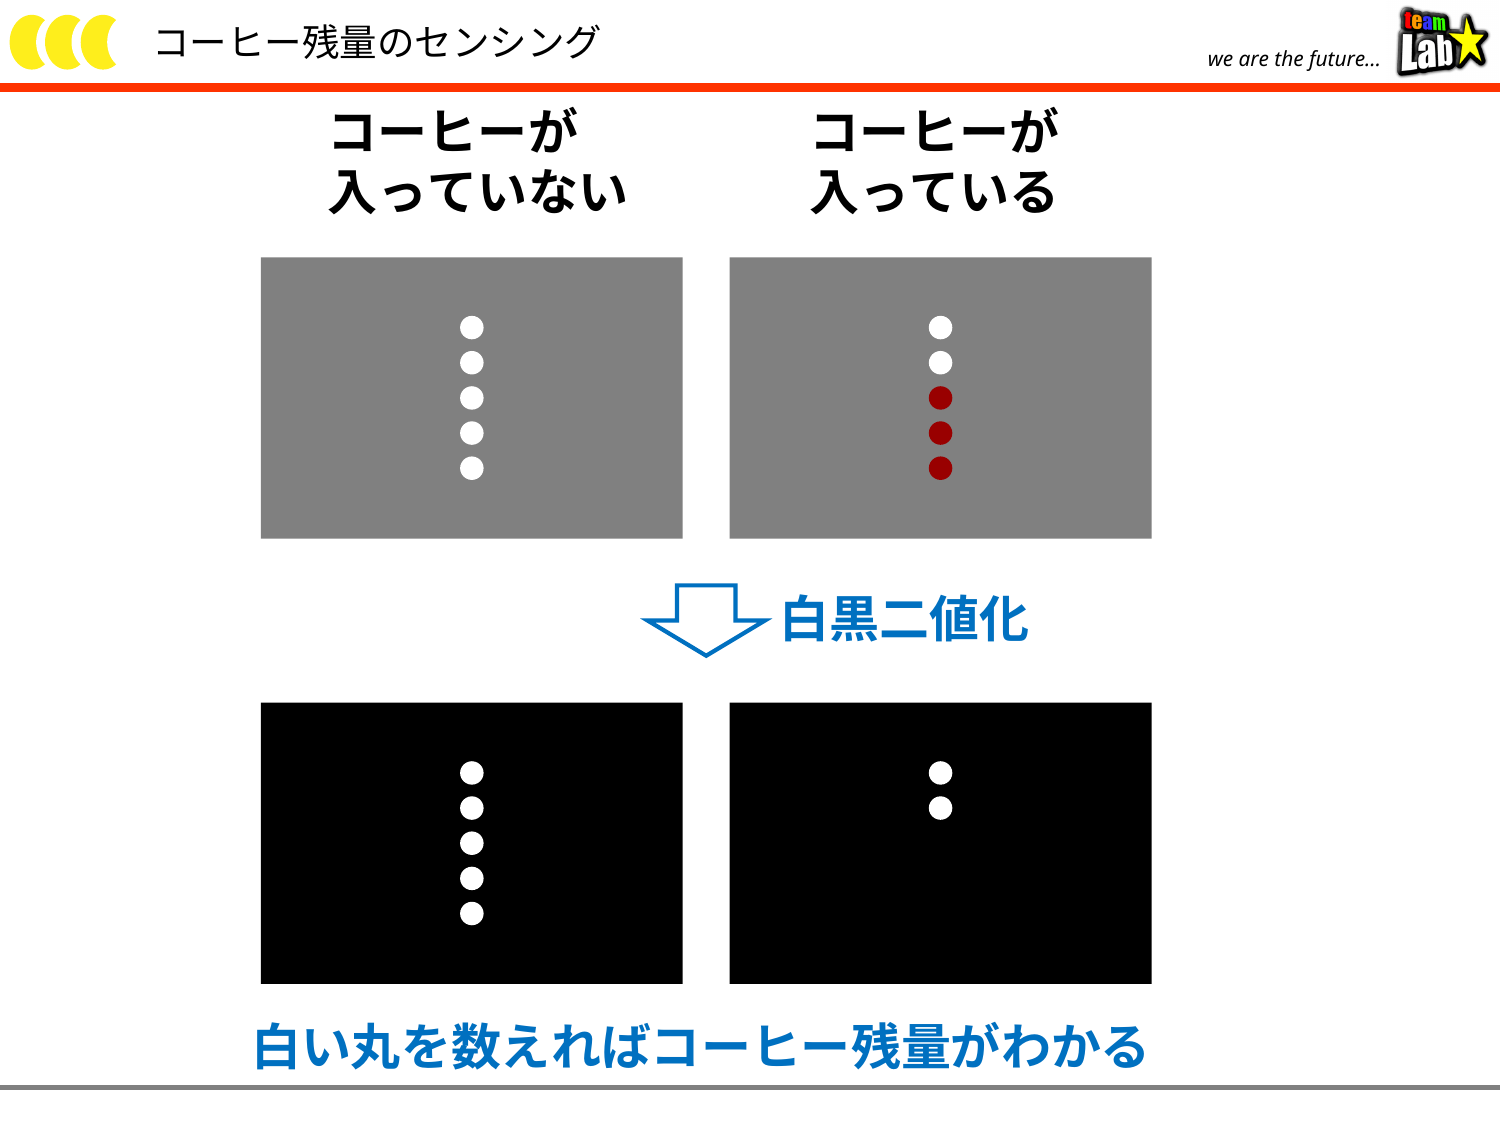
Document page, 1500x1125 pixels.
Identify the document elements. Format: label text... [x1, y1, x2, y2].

text_box 白黒二値化 [765, 579, 1045, 656]
text_box 白い丸を数えればコーヒー残量がわかる [236, 1007, 1166, 1083]
text_box コーヒーが 入っている [794, 93, 1075, 229]
picture [1386, 0, 1499, 83]
text_box [729, 257, 1152, 539]
text_box [260, 702, 683, 984]
text_box [260, 257, 683, 539]
text_box [729, 702, 1152, 984]
title コーヒー残量のセンシング [137, 11, 925, 72]
text_box コーヒーが 入っていない [313, 93, 643, 229]
text_box [647, 585, 765, 656]
